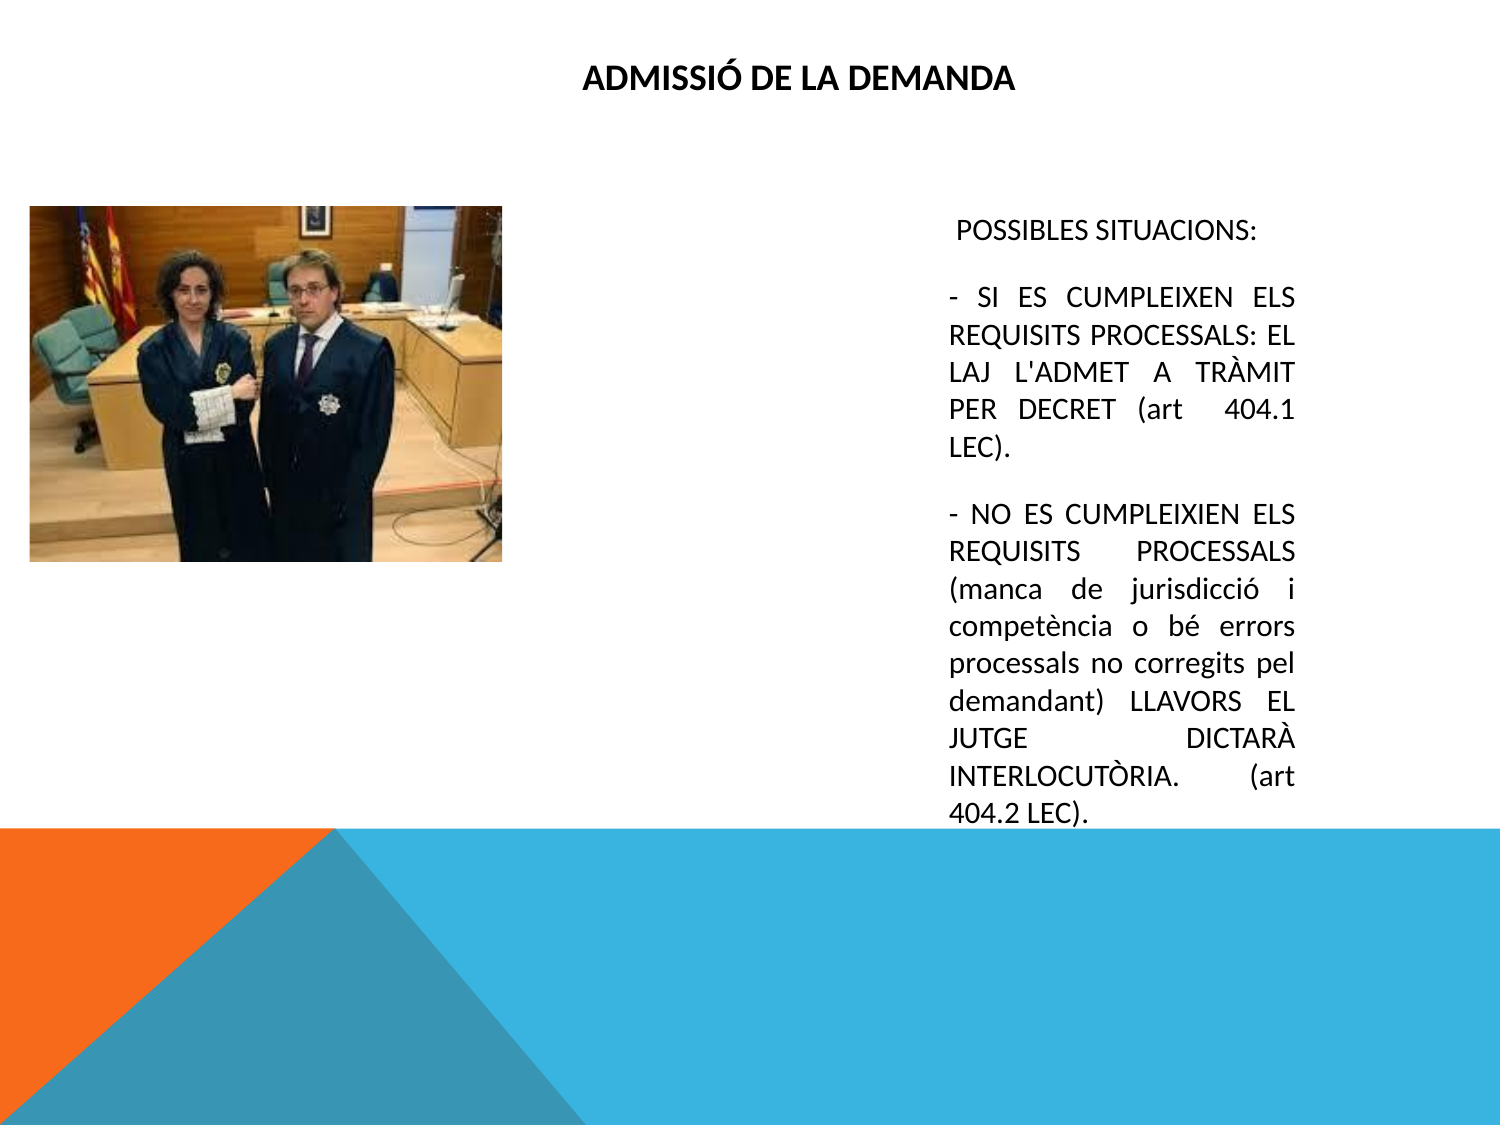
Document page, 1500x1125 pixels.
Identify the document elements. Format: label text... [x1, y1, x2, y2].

title ADMISSIÓ DE LA DEMANDA [413, 46, 1117, 207]
text_box [29, 206, 503, 562]
list POSSIBLES SITUACIONS: - SI ES CUMPLEIXEN ELS REQUISITS PROCESSALS: EL LAJ L'ADMET A TRÀMIT PER DECRET (art 404.1 LEC). - NO ES CUMPLEIXIEN ELS REQUISITS PROCESSALS (manca de jurisdicció i competència o bé errors processals no corregits pel demandant) LLAVORS EL JUTGE DICTARÀ INTERLOCUTÒRIA. (art 404.2 LEC). [203, 207, 1297, 952]
